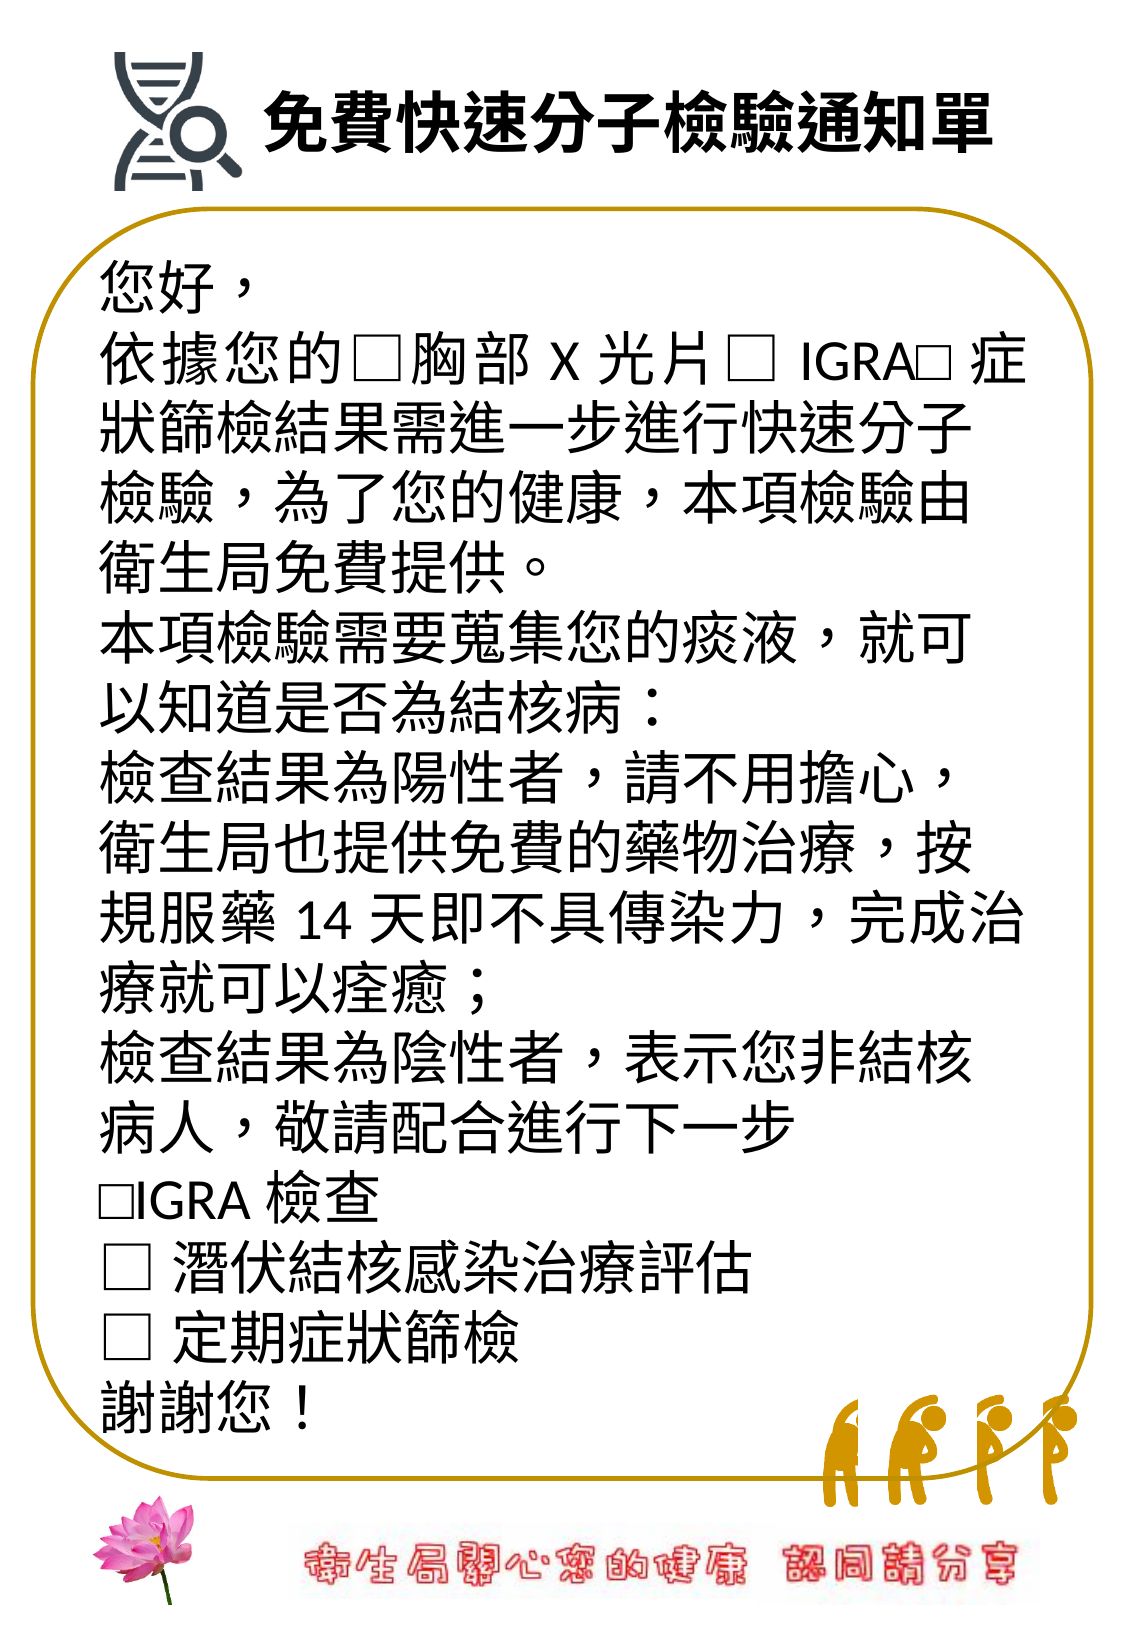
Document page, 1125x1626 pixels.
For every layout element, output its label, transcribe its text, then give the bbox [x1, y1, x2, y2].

text_box 您好， 依據您的□胸部X光片□IGRA□症狀篩檢結果需進一步進行快速分子檢驗，為了您的健康，本項檢驗由衛生局免費提供。 本項檢驗需要蒐集您的痰液，就可以知道是否為結核病： 檢查結果為陽性者，請不用擔心，衛生局也提供免費的藥物治療，按規服藥14天即不具傳染力，完成治療就可以痊癒； 檢查結果為陰性者，表示您非結核病人，敬請配合進行下一步 □IGRA檢查 □潛伏結核感染治療評估 □定期症狀篩檢 謝謝您！ [83, 244, 1043, 1461]
picture [88, 1494, 198, 1605]
text_box 免費快速分子檢驗通知單 [248, 73, 1019, 170]
picture [793, 1391, 1063, 1476]
picture [108, 52, 248, 191]
picture [793, 1391, 1108, 1513]
picture [288, 1522, 1041, 1605]
